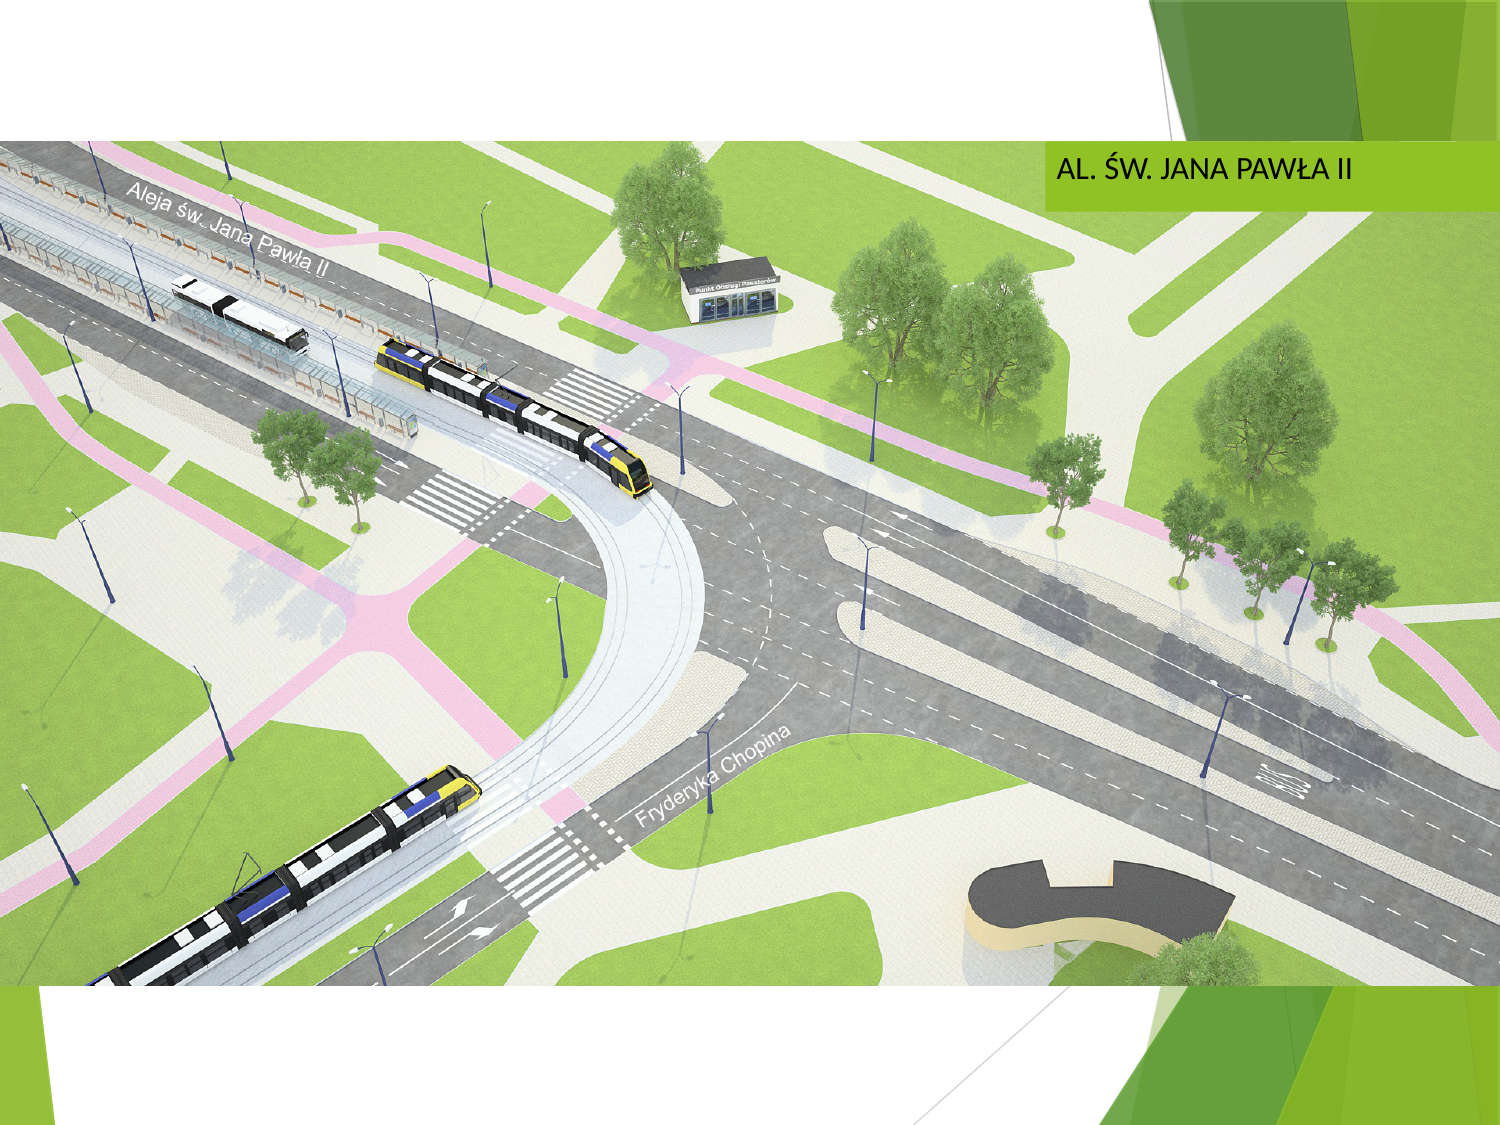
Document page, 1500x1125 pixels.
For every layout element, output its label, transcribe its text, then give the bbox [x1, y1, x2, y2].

picture [0, 141, 1500, 986]
text_box AL. ŚW. JANA PAWŁA II [1045, 141, 1500, 212]
